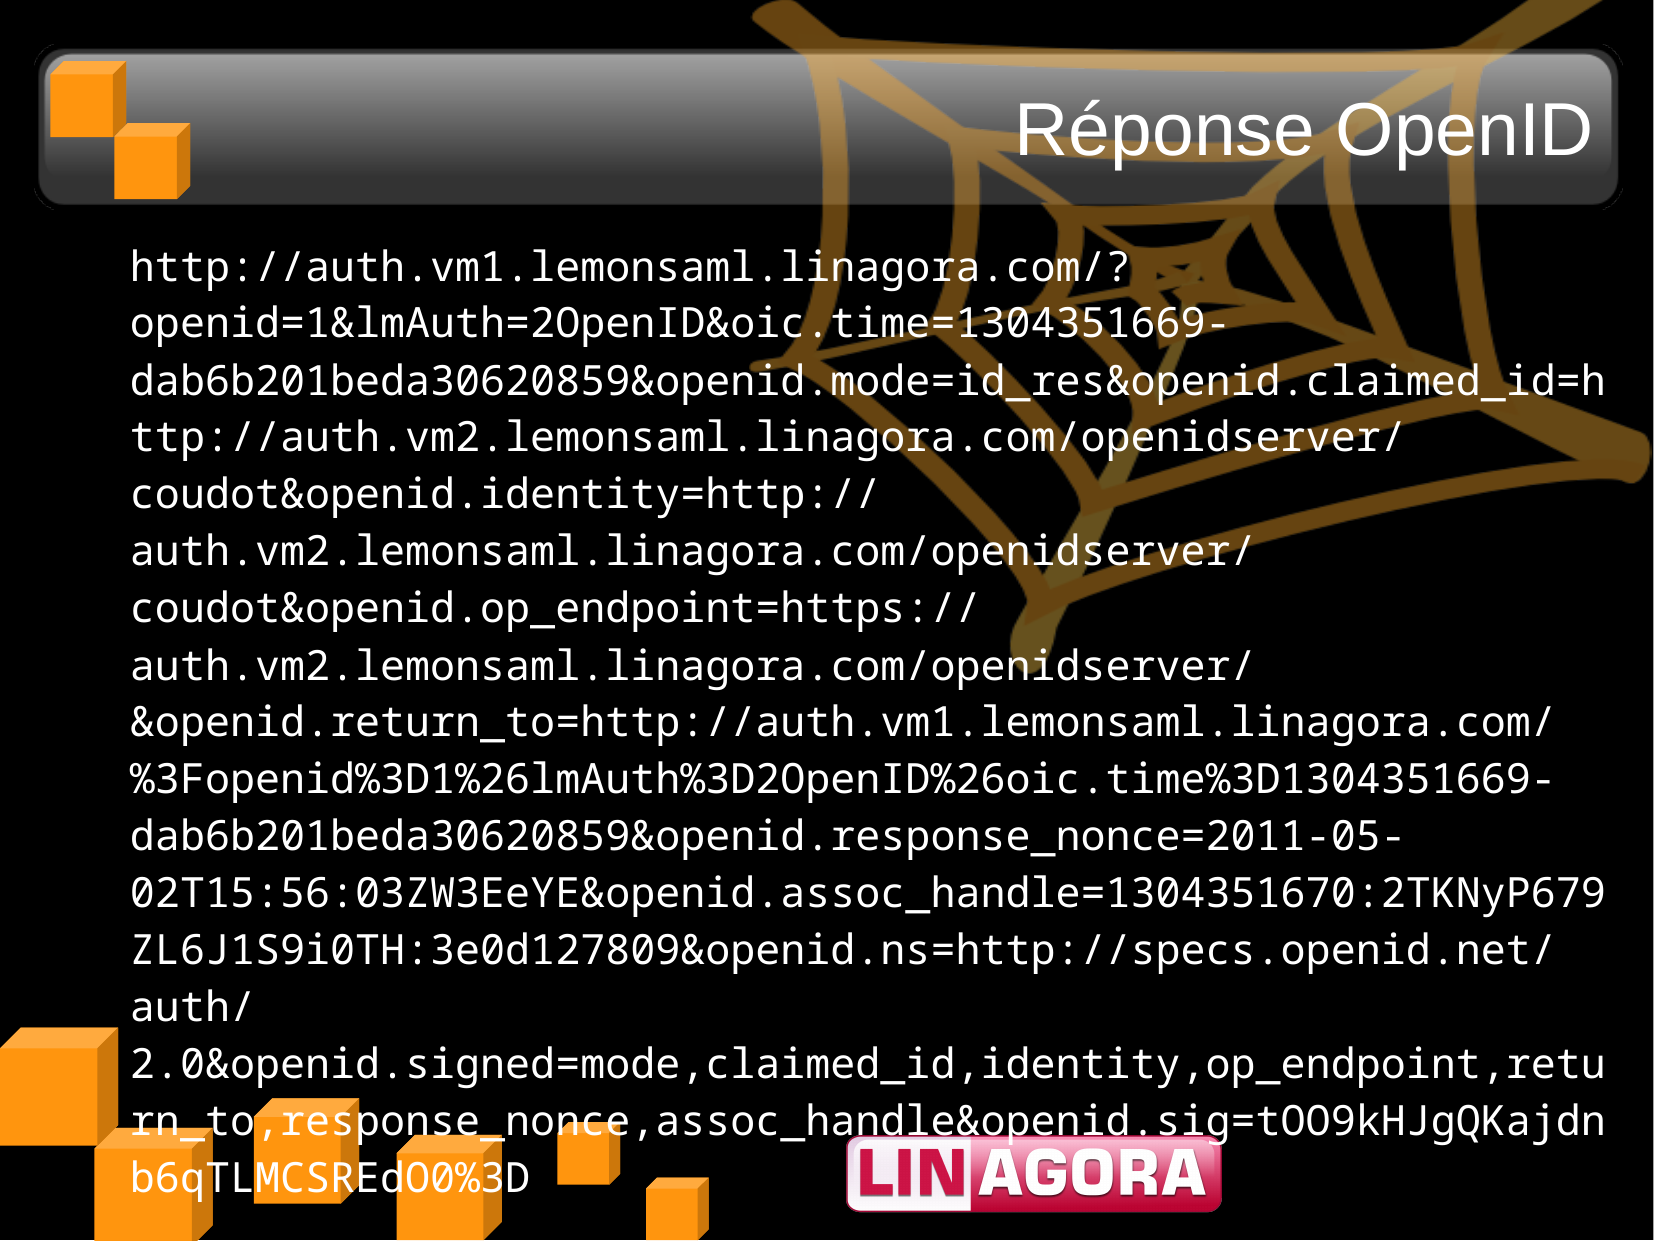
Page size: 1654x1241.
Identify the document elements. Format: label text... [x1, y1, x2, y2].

picture [960, 1122, 970, 1132]
title Réponse OpenID [194, 70, 1595, 189]
picture [1211, 1121, 1223, 1132]
picture [838, 1121, 1229, 1241]
picture [1111, 1121, 1123, 1132]
list http://auth.vm1.lemonsaml.linagora.com/?openid=1&lmAuth=2OpenID&oic.time=1304351669-dab6b201beda30620859&openid.mode=id_res&openid.claimed_id=http://auth.vm2.lemonsaml.linagora.com/openidserver/coudot&openid.identity=http://auth.vm2.lemonsaml.linagora.com/openidserver/coudot&openid.op_endpoint=https://auth.vm2.lemonsaml.linagora.com/openidserver/&openid.return_to=http://auth.vm1.lemonsaml.linagora.com/%3Fopenid%3D1%26lmAuth%3D2OpenID%26oic.time%3D1304351669-dab6b201beda30620859&openid.response_nonce=2011-05-02T15:56:03ZW3EeYE&openid.assoc_handle=1304351670:2TKNyP679ZL6J1S9i0TH:3e0d127809&openid.ns=http://specs.openid.net/auth/2.0&openid.signed=mode,claimed_id,identity,op_endpoint,return_to,response_nonce,assoc_handle&openid.sig=tOO9kHJgQKajdnb6qTLMCSREdO0%3D [129, 236, 1619, 1055]
picture [986, 1121, 999, 1132]
picture [838, 1124, 848, 1132]
picture [1012, 1121, 1024, 1132]
picture [33, 43, 749, 211]
picture [886, 1121, 898, 1132]
